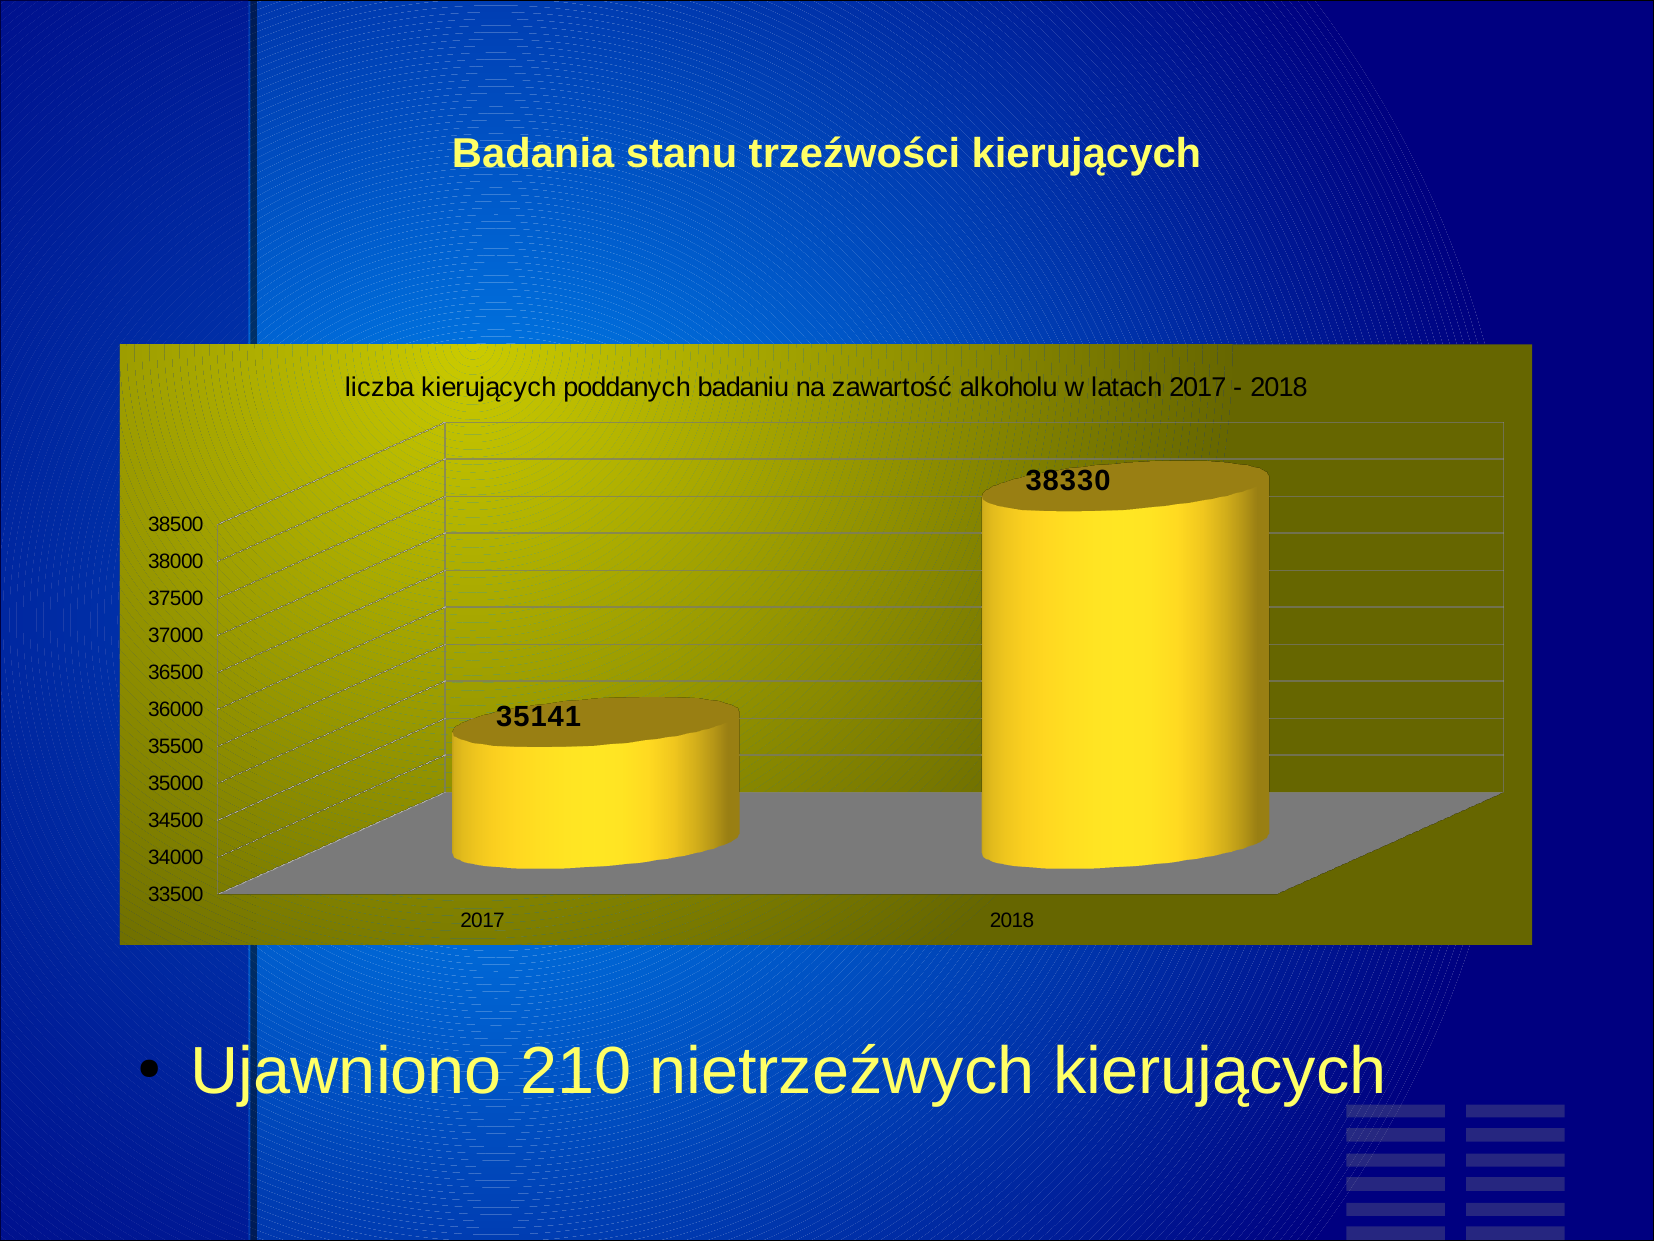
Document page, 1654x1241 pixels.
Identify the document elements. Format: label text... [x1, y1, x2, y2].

title Badania stanu trzeźwości kierujących [82, 49, 1571, 257]
chart [119, 344, 1533, 720]
list Ujawniono 210 nietrzeźwych kierujących [119, 720, 1533, 1064]
